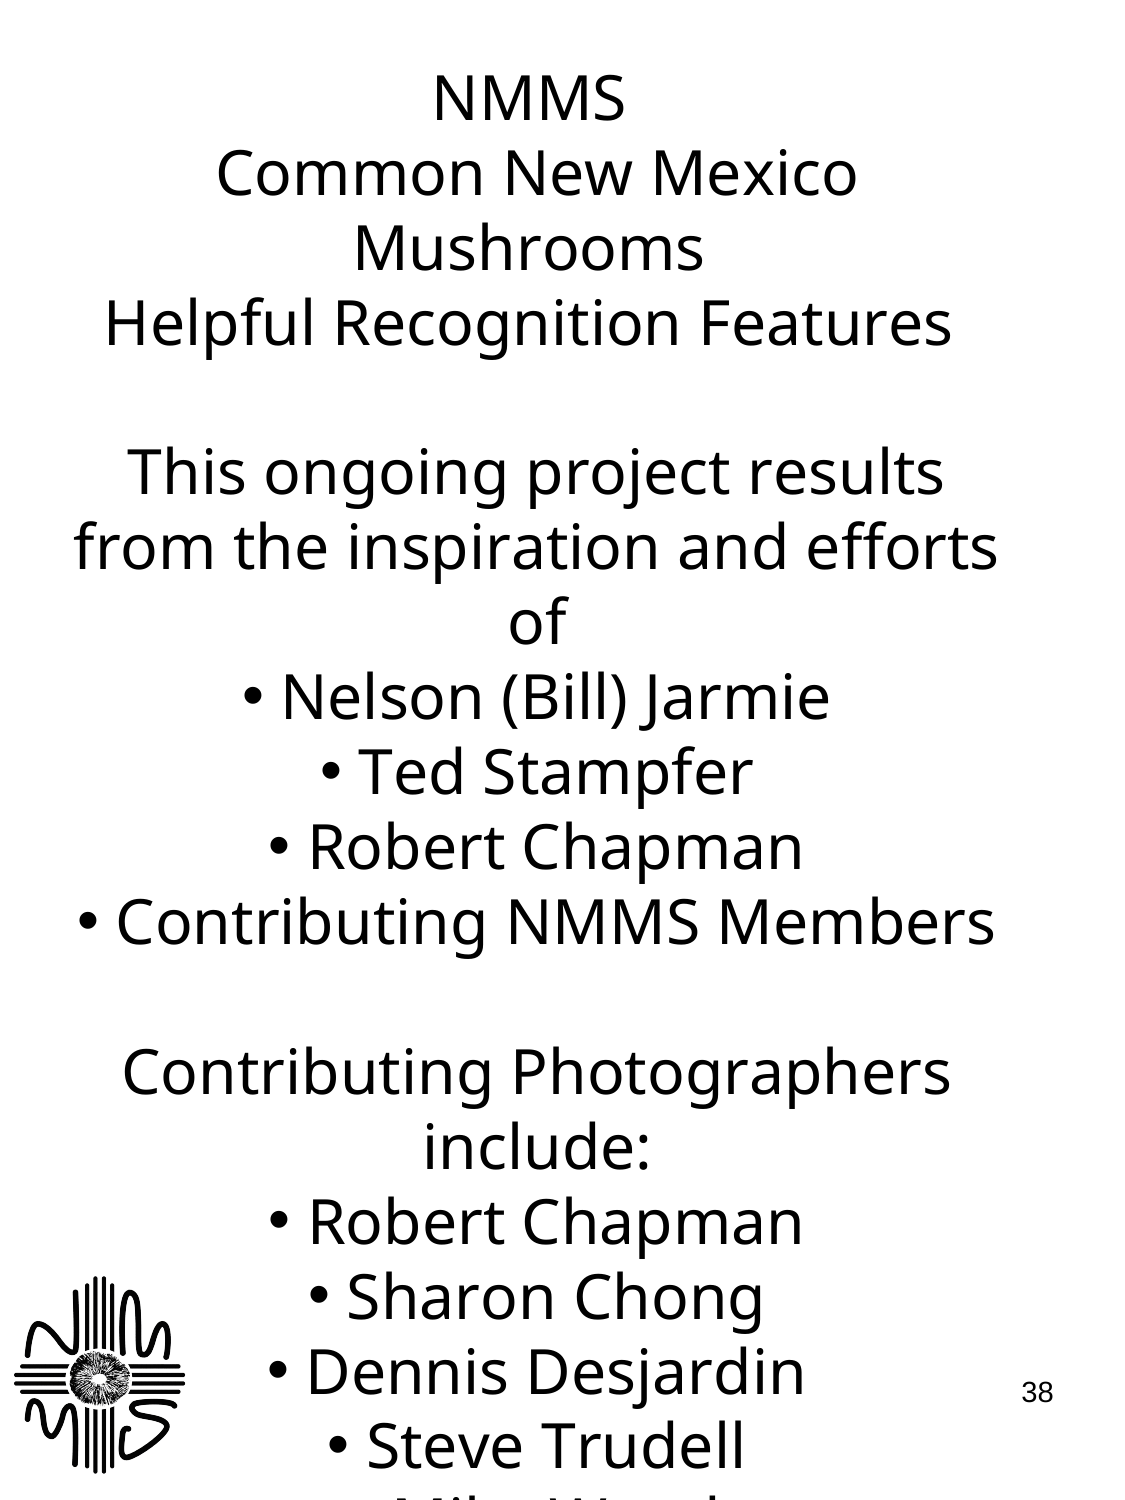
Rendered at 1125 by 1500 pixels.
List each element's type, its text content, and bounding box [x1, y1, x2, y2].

text_box NMMS Common New Mexico Mushrooms Helpful Recognition Features This ongoing project results from the inspiration and efforts of Nelson (Bill) Jarmie Ted Stampfer Robert Chapman Contributing NMMS Members Contributing Photographers include: Robert Chapman Sharon Chong Dennis Desjardin Steve Trudell Mike Wood [50, 49, 1026, 1500]
picture [12, 1274, 188, 1475]
text_box <number> [1026, 1365, 1069, 1471]
